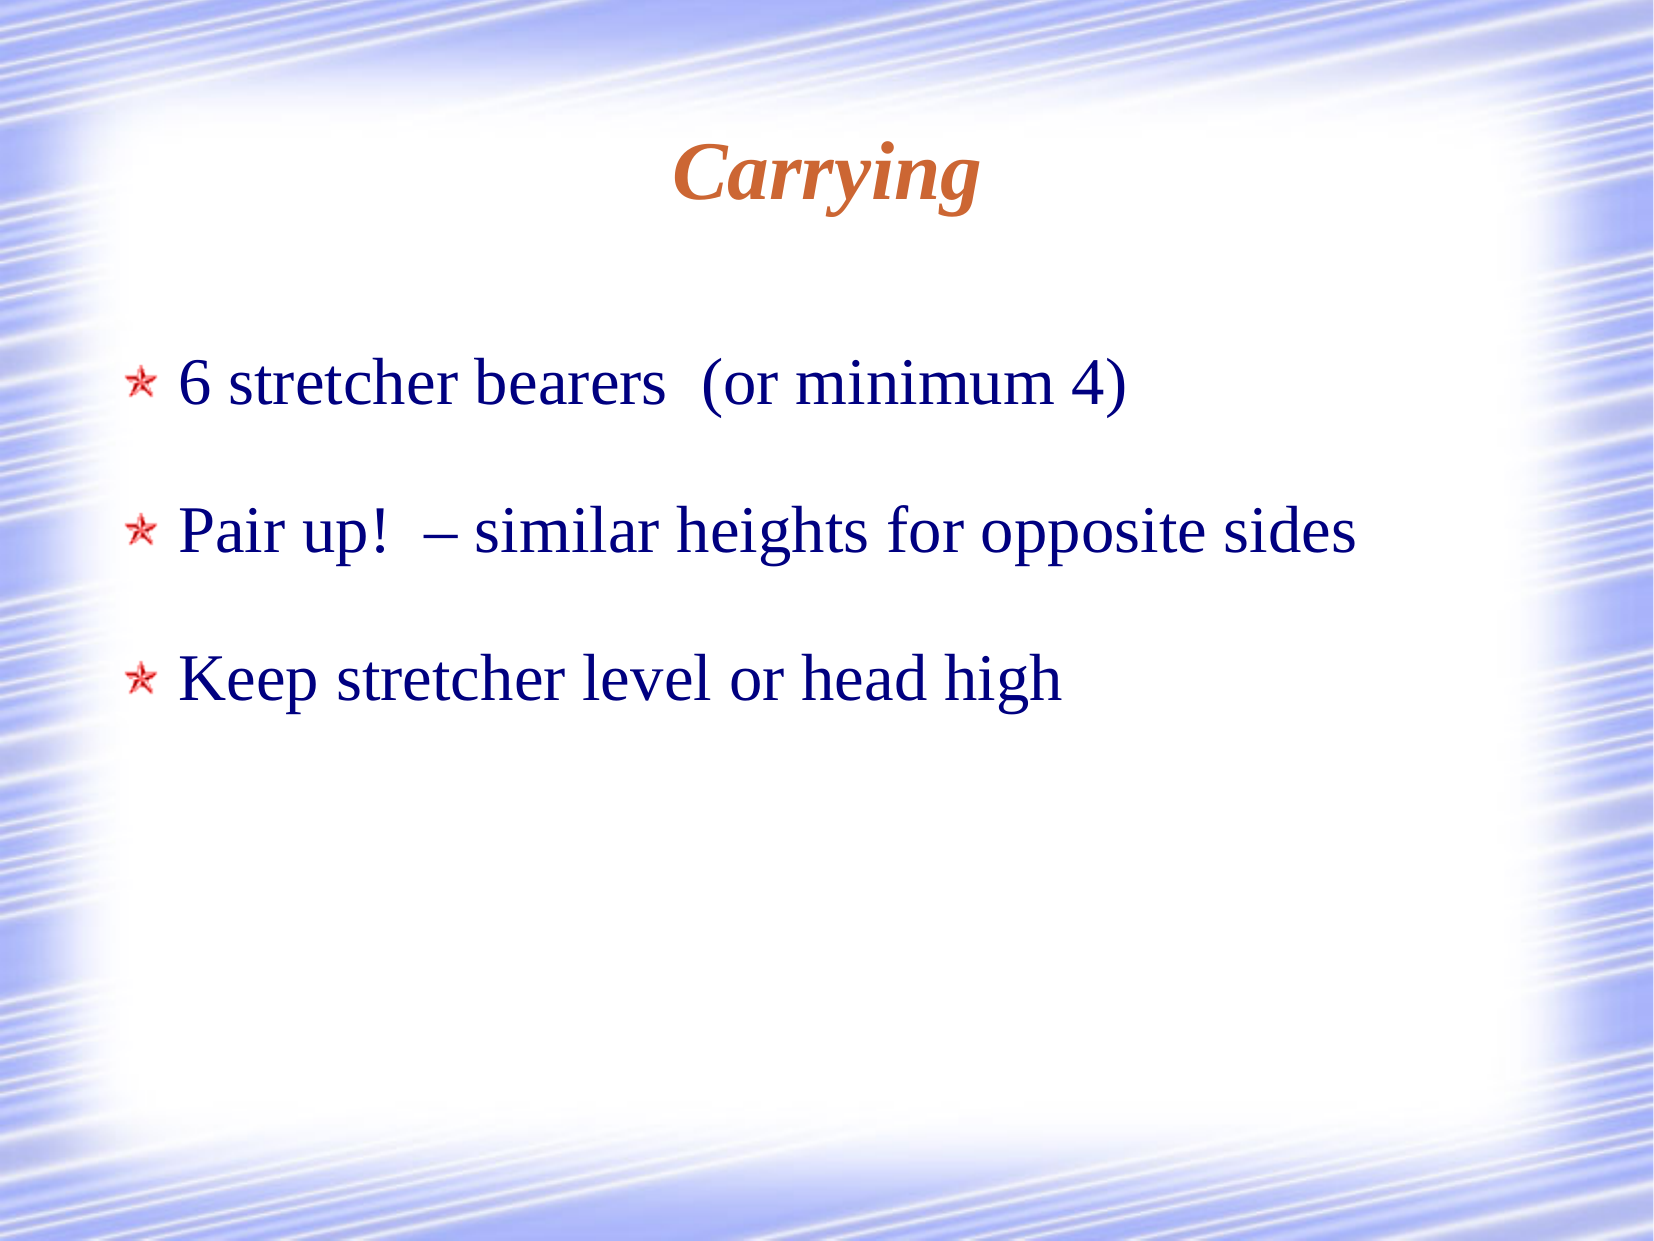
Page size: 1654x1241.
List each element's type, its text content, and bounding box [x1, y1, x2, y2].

picture [0, 0, 1654, 1241]
list 6 stretcher bearers (or minimum 4) Pair up! – similar heights for opposite sides Keep stretcher level or head high [121, 344, 1534, 1065]
title Carrying [121, 67, 1534, 275]
